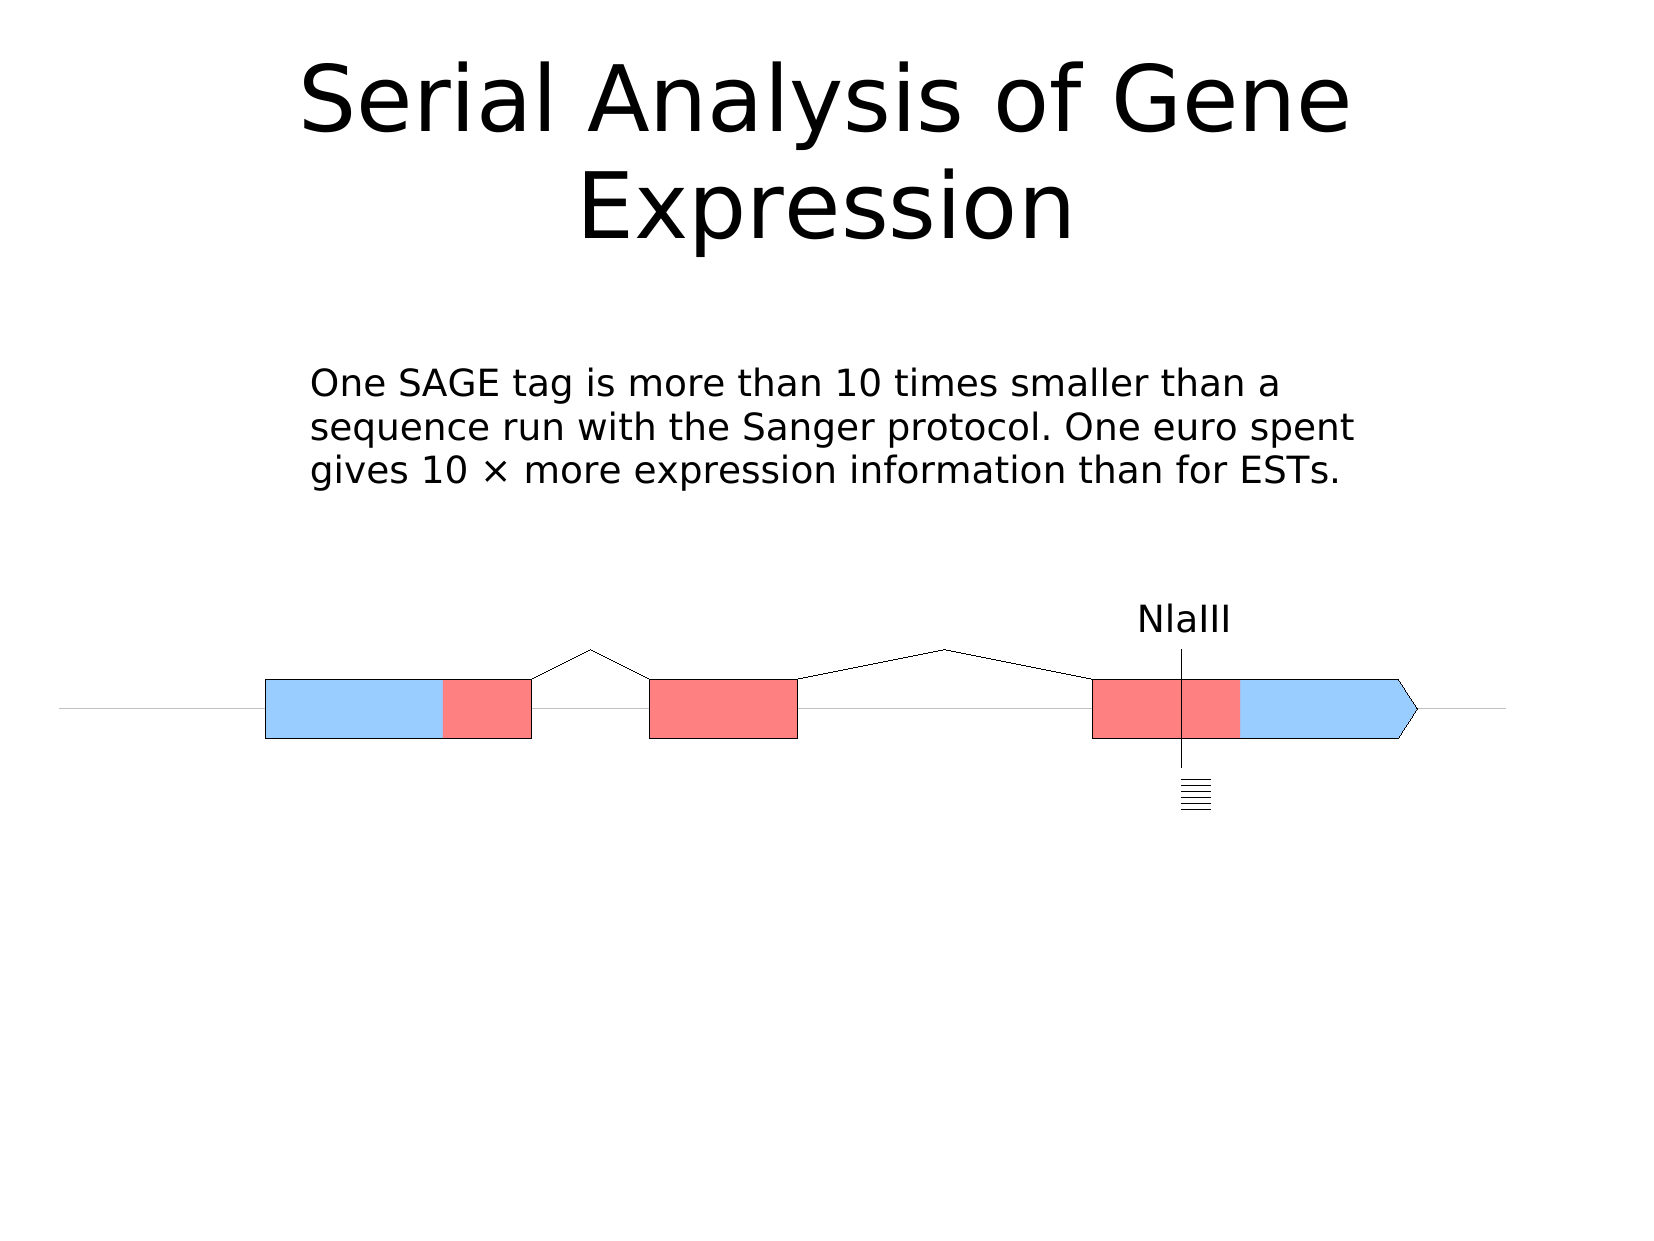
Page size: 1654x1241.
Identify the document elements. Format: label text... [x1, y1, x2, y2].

text_box [266, 680, 531, 738]
text_box [649, 679, 798, 739]
title Serial Analysis of Gene Expression [82, 45, 1571, 261]
text_box [1093, 680, 1181, 738]
text_box [1182, 680, 1417, 738]
text_box NlaIII [1122, 590, 1247, 649]
text_box One SAGE tag is more than 10 times smaller than a sequence run with the Sanger protocol. One euro spent gives 10 × more expression information than for ESTs. [295, 354, 1447, 500]
